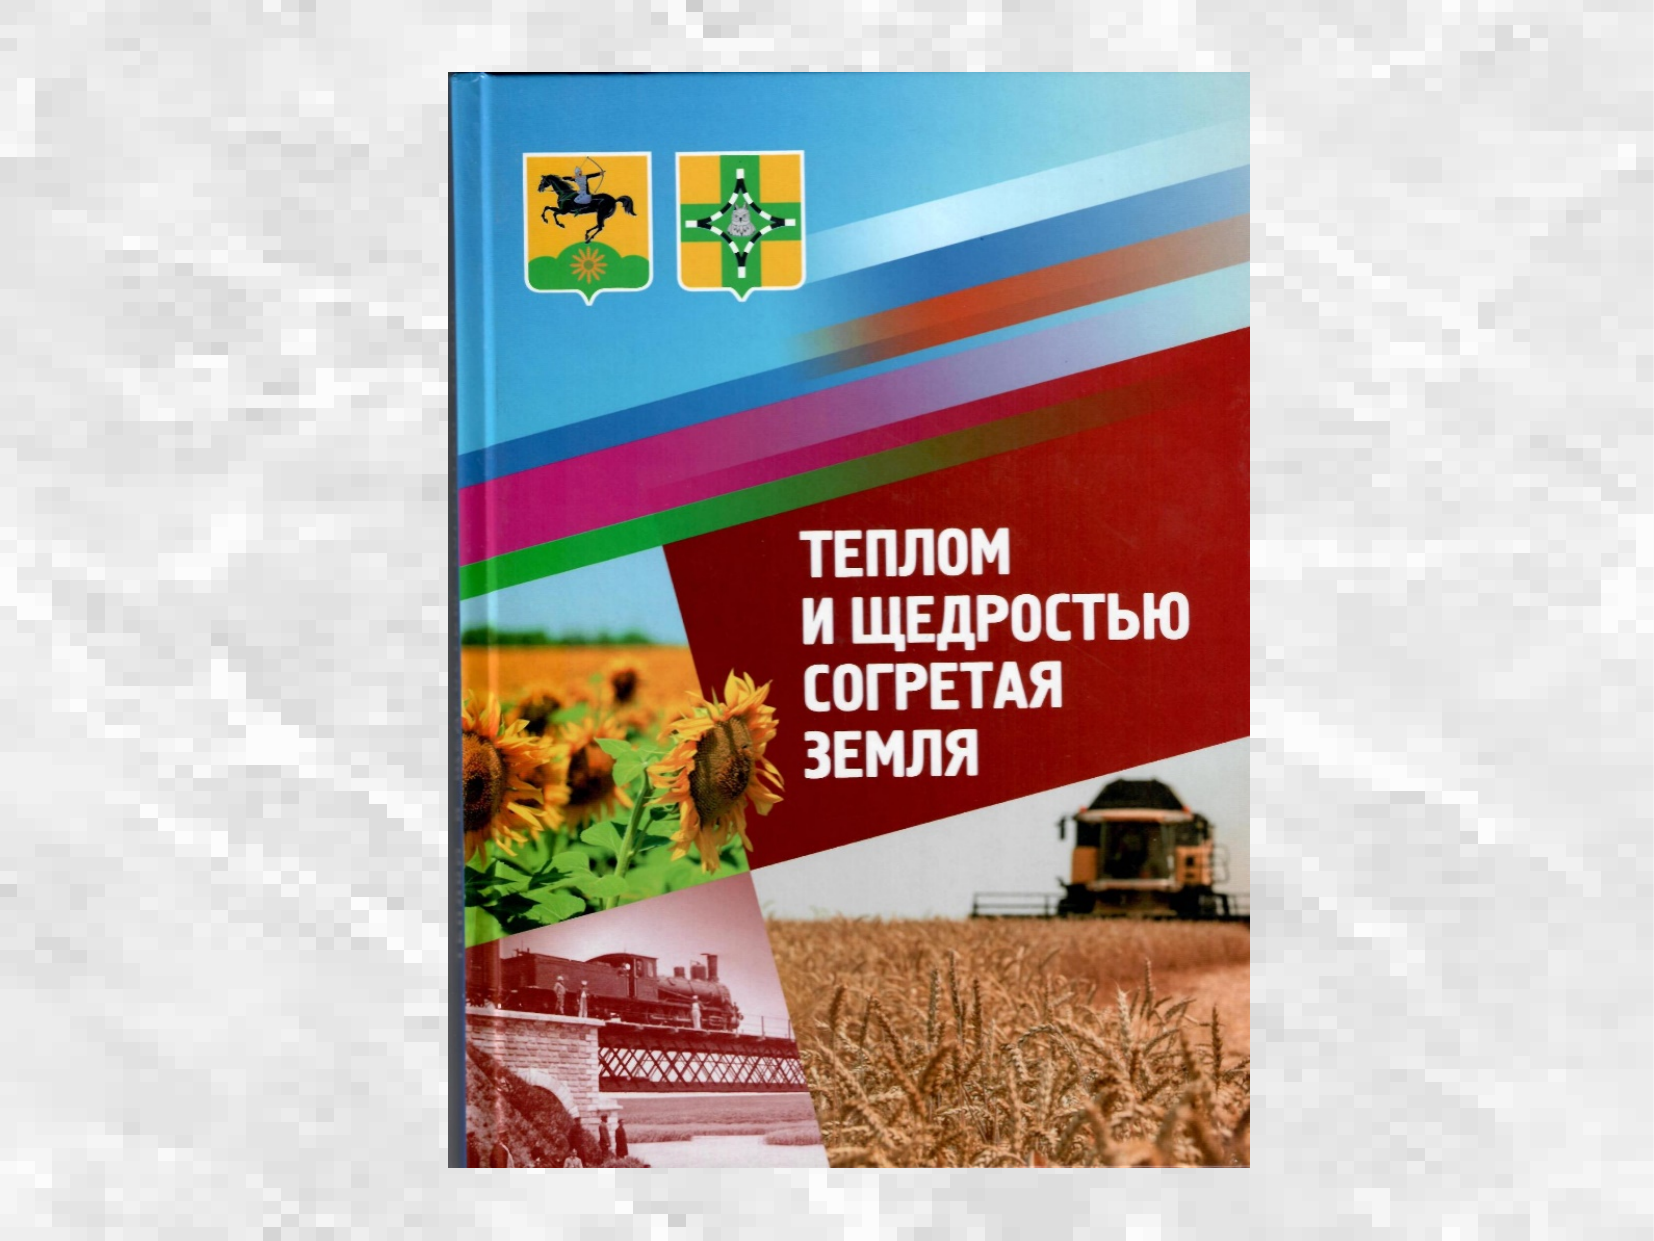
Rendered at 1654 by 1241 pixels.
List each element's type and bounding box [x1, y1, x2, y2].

picture [448, 72, 1250, 1168]
